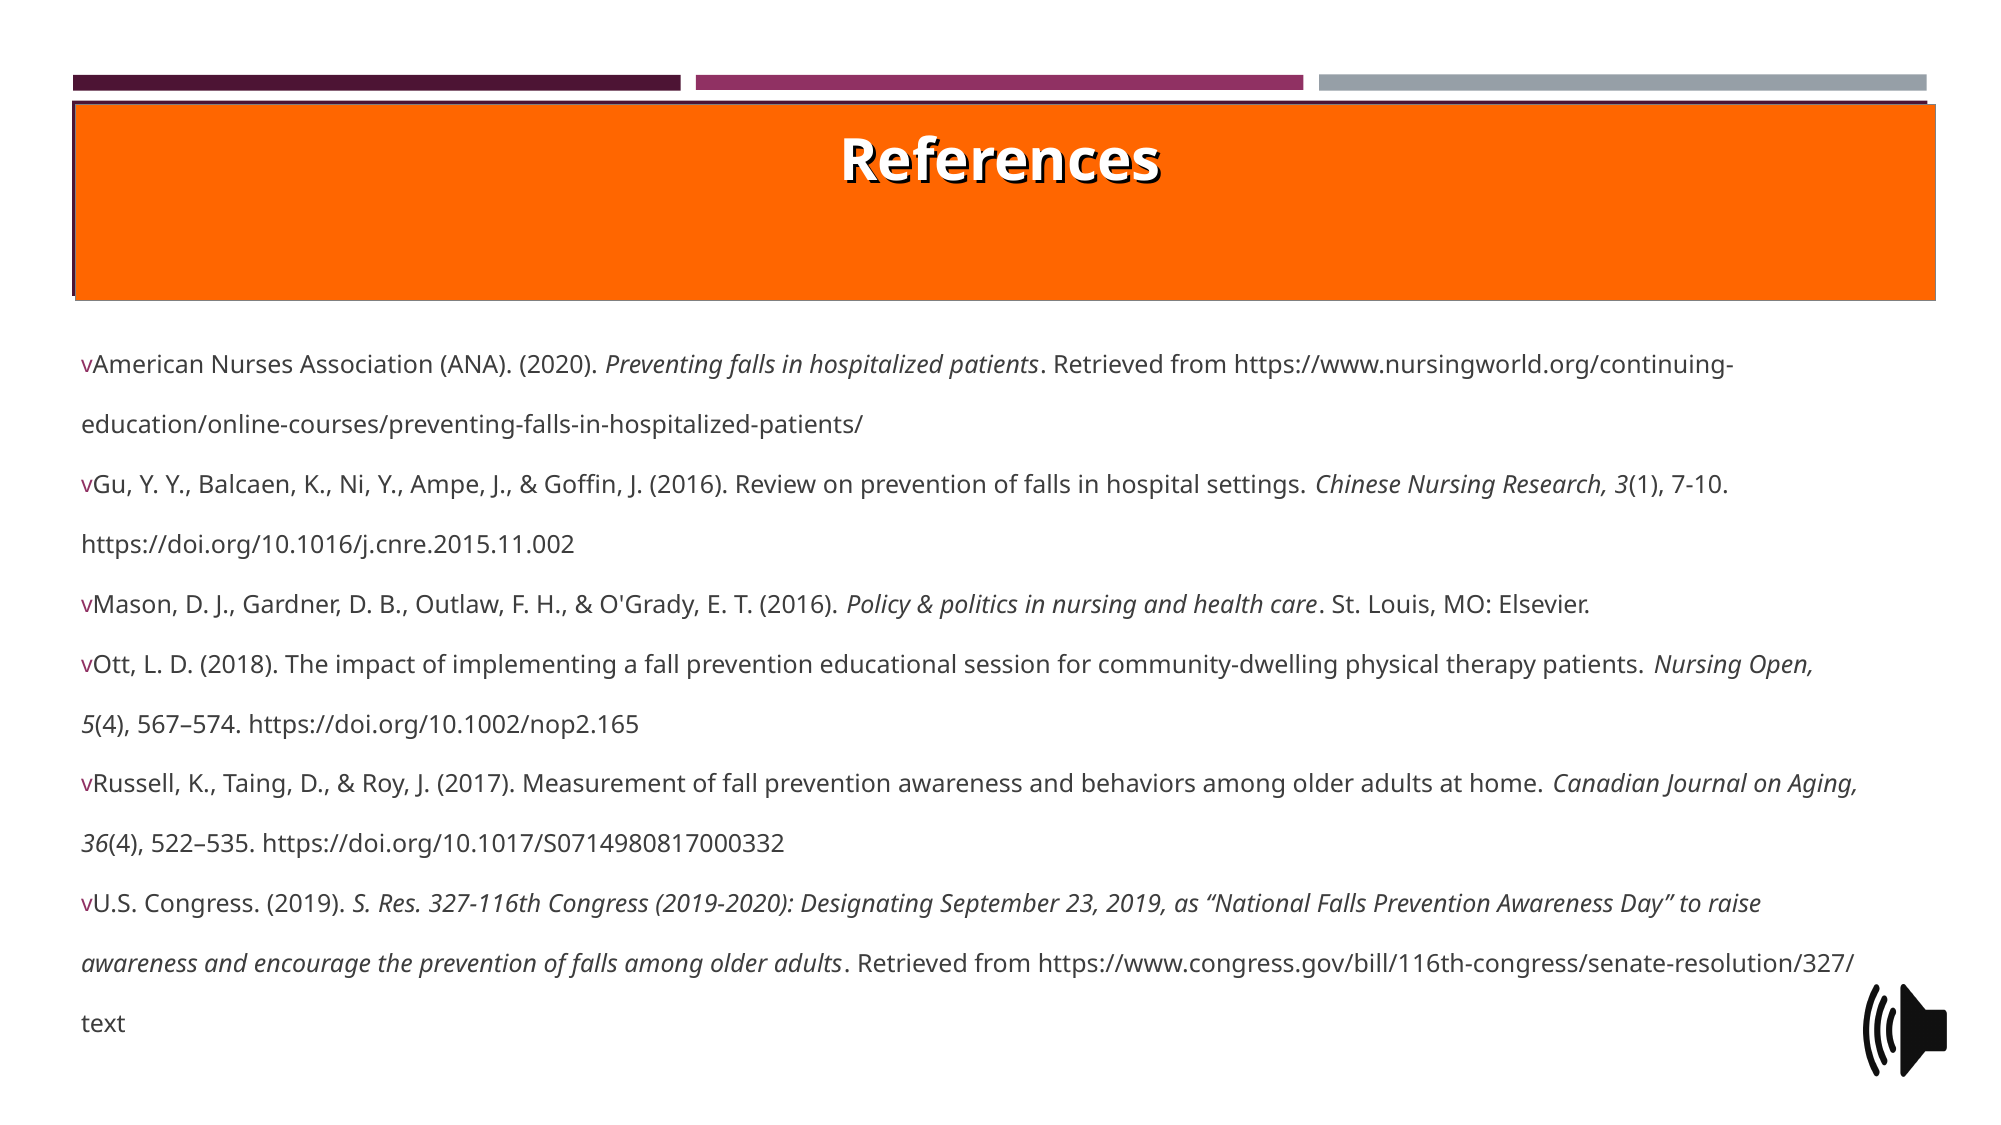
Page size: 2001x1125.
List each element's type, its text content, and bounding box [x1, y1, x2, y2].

picture [1860, 967, 1951, 1096]
text_box [75, 105, 1935, 300]
list American Nurses Association (ANA). (2020). Preventing falls in hospitalized patients. Retrieved from https://www.nursingworld.org/continuing-education/online-courses/preventing-falls-in-hospitalized-patients/ Gu, Y. Y., Balcaen, K., Ni, Y., Ampe, J., & Goffin, J. (2016). Review on prevention of falls in hospital settings. Chinese Nursing Research, 3(1), 7-10. https://doi.org/10.1016/j.cnre.2015.11.002 Mason, D. J., Gardner, D. B., Outlaw, F. H., & O'Grady, E. T. (2016). Policy & politics in nursing and health care. St. Louis, MO: Elsevier. Ott, L. D. (2018). The impact of implementing a fall prevention educational session for community-dwelling physical therapy patients. Nursing Open, 5(4), 567–574. https://doi.org/10.1002/nop2.165 Russell, K., Taing, D., & Roy, J. (2017). Measurement of fall prevention awareness and behaviors among older adults at home. Canadian Journal on Aging, 36(4), 522–535. https://doi.org/10.1017/S0714980817000332 U.S. Congress. (2019). S. Res. 327-116th Congress (2019-2020): Designating September 23, 2019, as “National Falls Prevention Awareness Day” to raise awareness and encourage the prevention of falls among older adults. Retrieved from https://www.congress.gov/bill/116th-congress/senate-resolution/327/text [66, 281, 1883, 1125]
title References [95, 115, 1905, 282]
